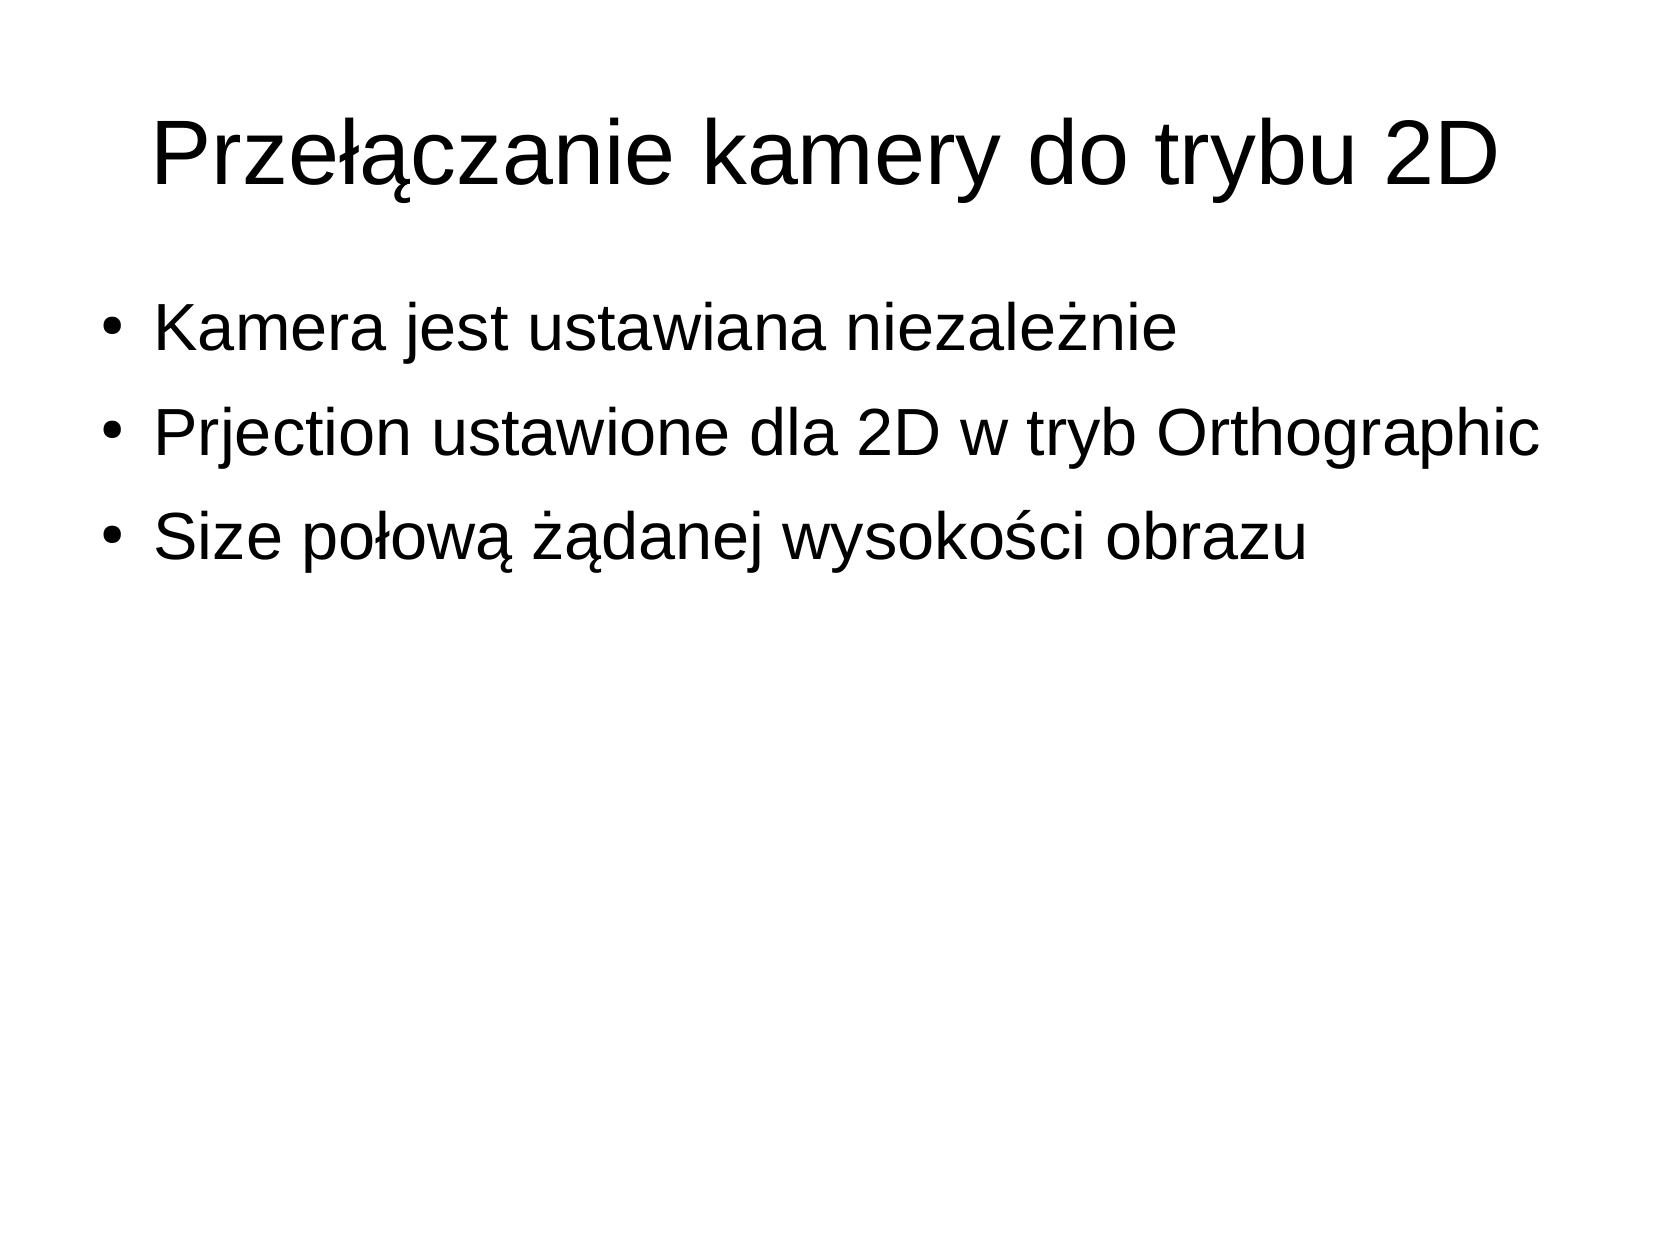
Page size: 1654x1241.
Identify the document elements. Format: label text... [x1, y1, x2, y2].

list Kamera jest ustawiana niezależnie Prjection ustawione dla 2D w tryb Orthographic Size połową żądanej wysokości obrazu [82, 290, 1571, 1010]
title Przełączanie kamery do trybu 2D [82, 49, 1571, 257]
